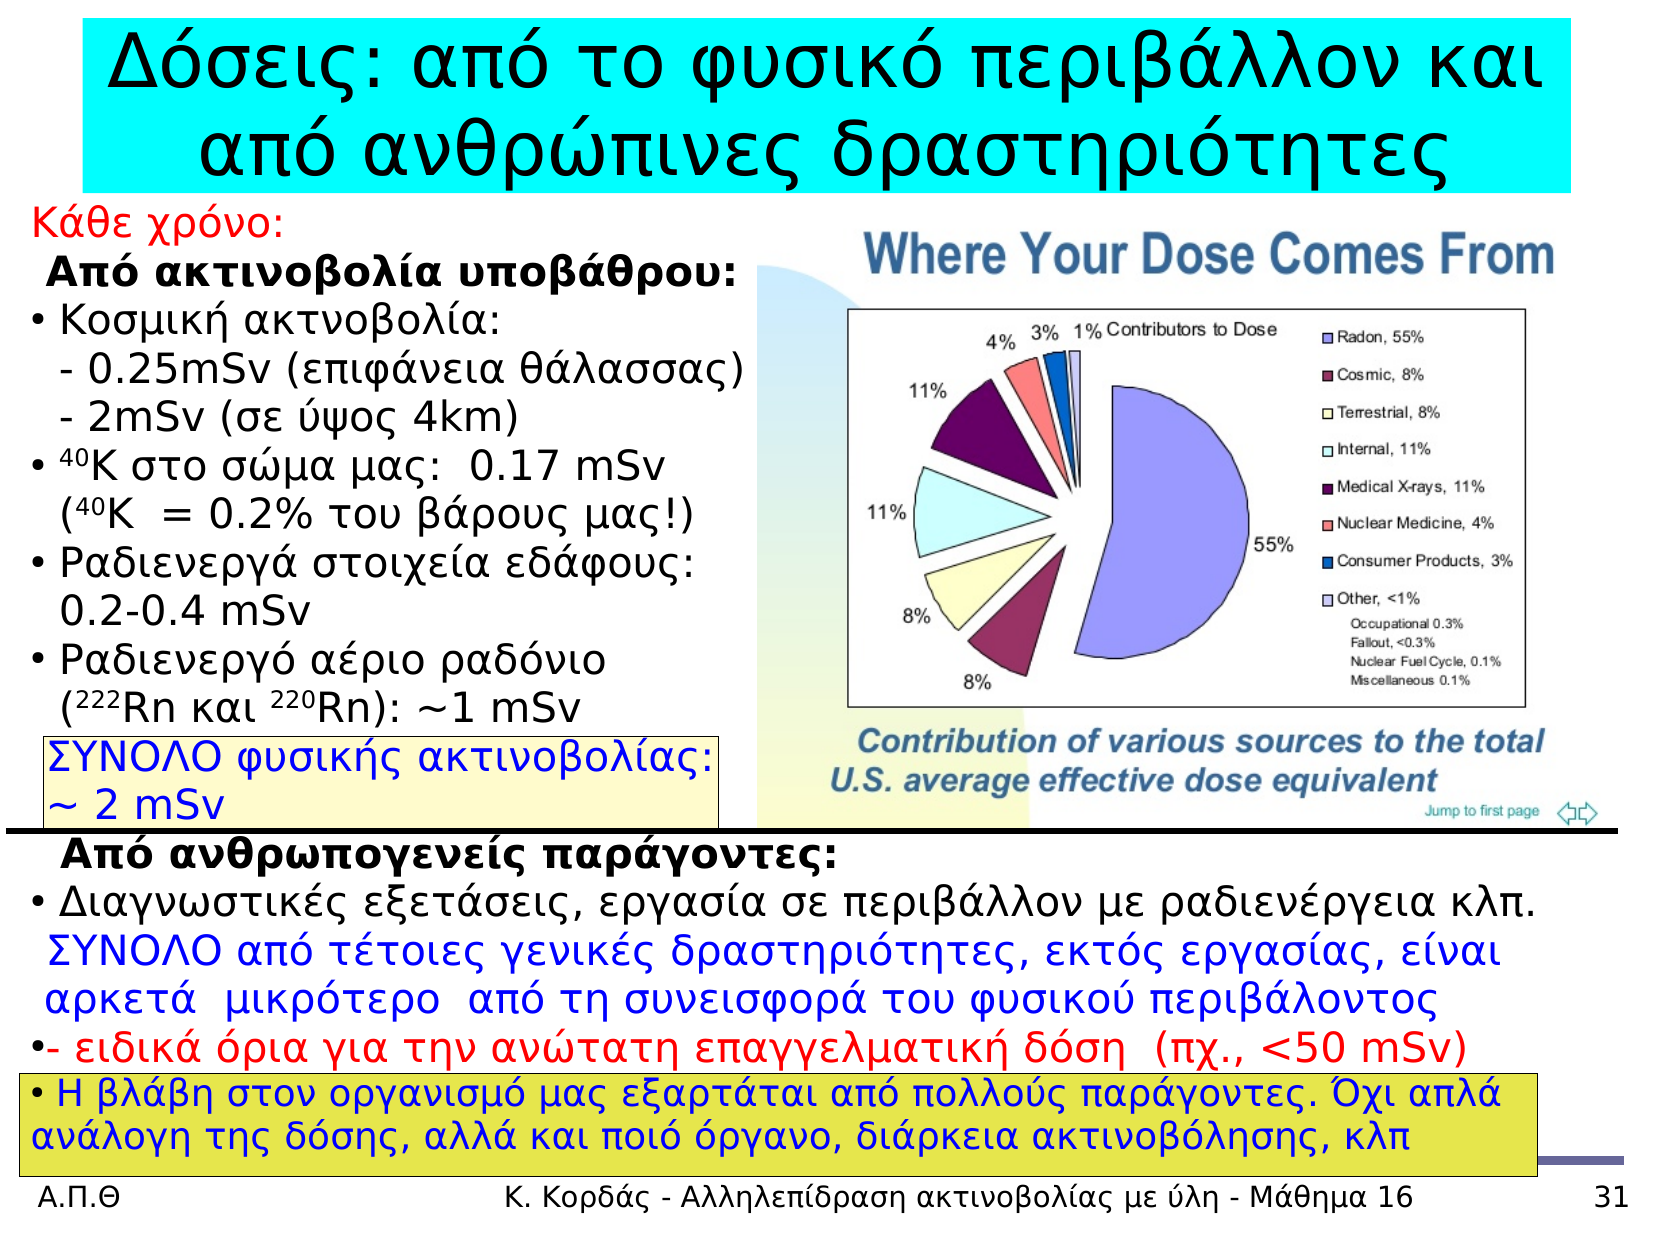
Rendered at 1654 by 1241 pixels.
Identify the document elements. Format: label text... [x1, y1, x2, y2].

title Δόσεις: από το φυσικό περιβάλλον και από ανθρώπινες δραστηριότητες [82, 18, 1571, 191]
text_box Κάθε χρόνο: Από ακτινοβολία υποβάθρου: Κοσμική ακτνοβολία: - 0.25mSv (επιφάνεια θάλασσας) - 2mSv (σε ύψος 4km) 40Κ στο σώμα μας: 0.17 mSv (40Κ = 0.2% του βάρους μας!) Ραδιενεργά στοιχεία εδάφους: 0.2-0.4 mSv Ραδιενεργό αέριο ραδόνιο (222Rn και 220Rn): ~1 mSv ΣΥΝΟΛΟ φυσικής ακτινοβολίας: ~ 2 mSv Από ανθρωπογενείς παράγοντες: Διαγνωστικές εξετάσεις, εργασία σε περιβάλλον με ραδιενέργεια κλπ. ΣΥΝΟΛΟ από τέτοιες γενικές δραστηριότητες, εκτός εργασίας, είναι αρκετά μικρότερο από τη συνεισφορά του φυσικού περιβάλοντος - ειδικά όρια για την ανώτατη επαγγελματική δόση (πχ., <50 mSv) Η βλάβη στον οργανισμό μας εξαρτάται από πολλούς παράγοντες. Όχι απλά ανάλογη της δόσης, αλλά και ποιό όργανο, διάρκεια ακτινοβόλησης, κλπ [15, 191, 1654, 1190]
picture [1571, 186, 1618, 191]
